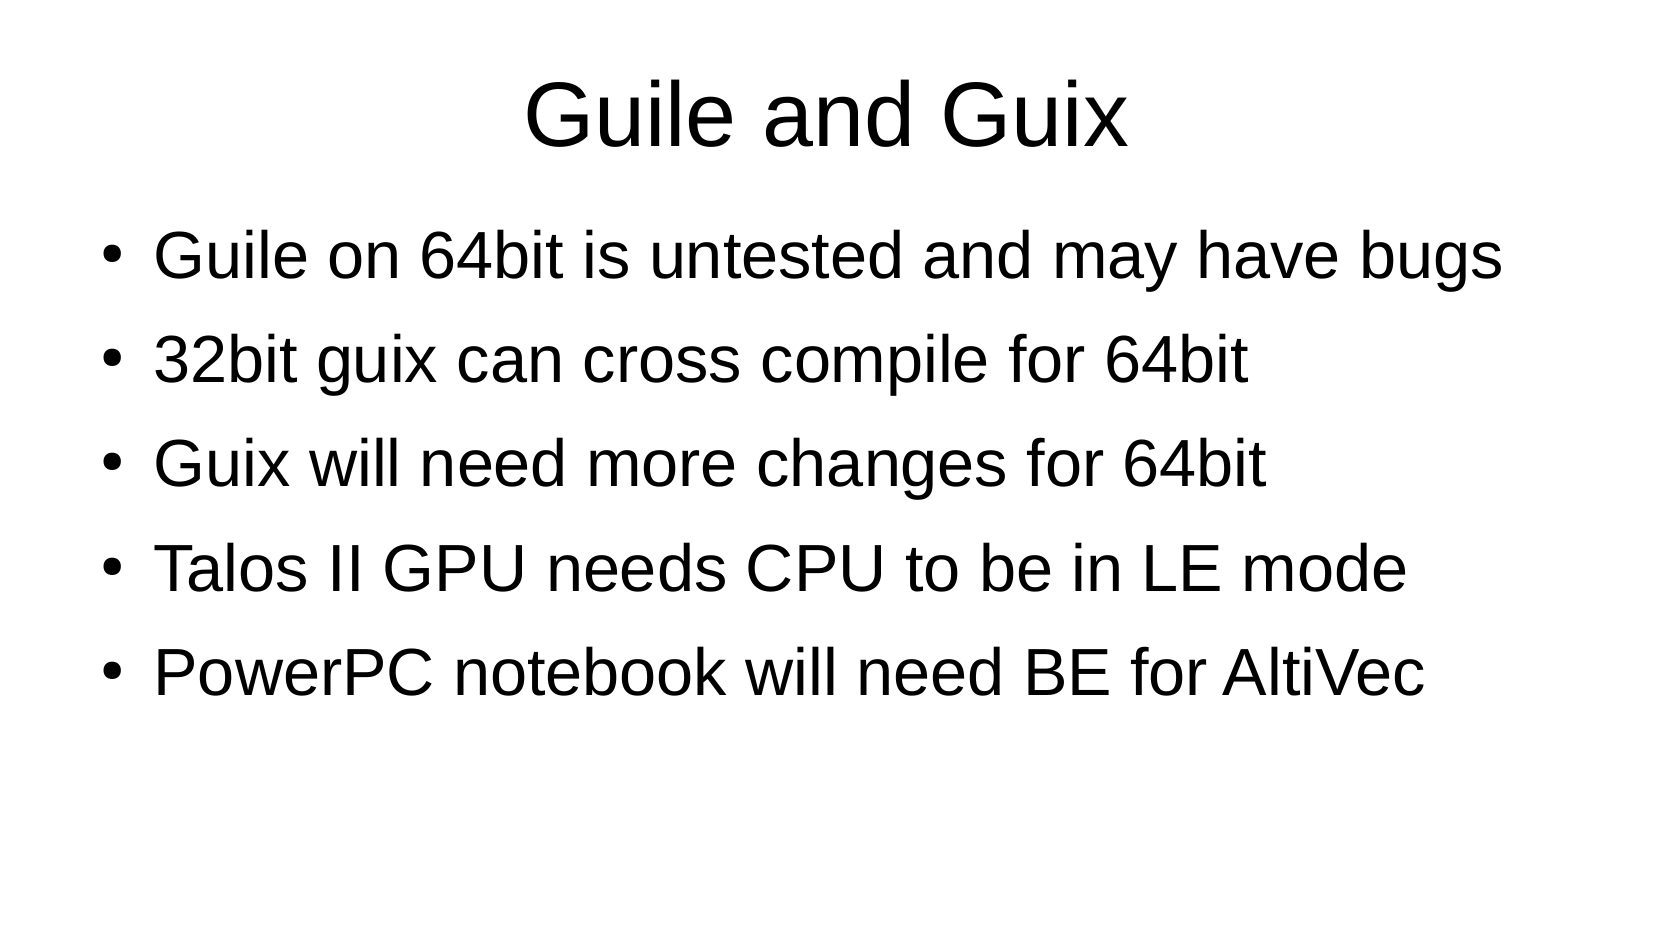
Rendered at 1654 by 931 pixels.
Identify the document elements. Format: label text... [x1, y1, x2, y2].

title Guile and Guix [82, 37, 1571, 193]
list Guile on 64bit is untested and may have bugs 32bit guix can cross compile for 64bit Guix will need more changes for 64bit Talos II GPU needs CPU to be in LE mode PowerPC notebook will need BE for AltiVec [82, 217, 1571, 758]
